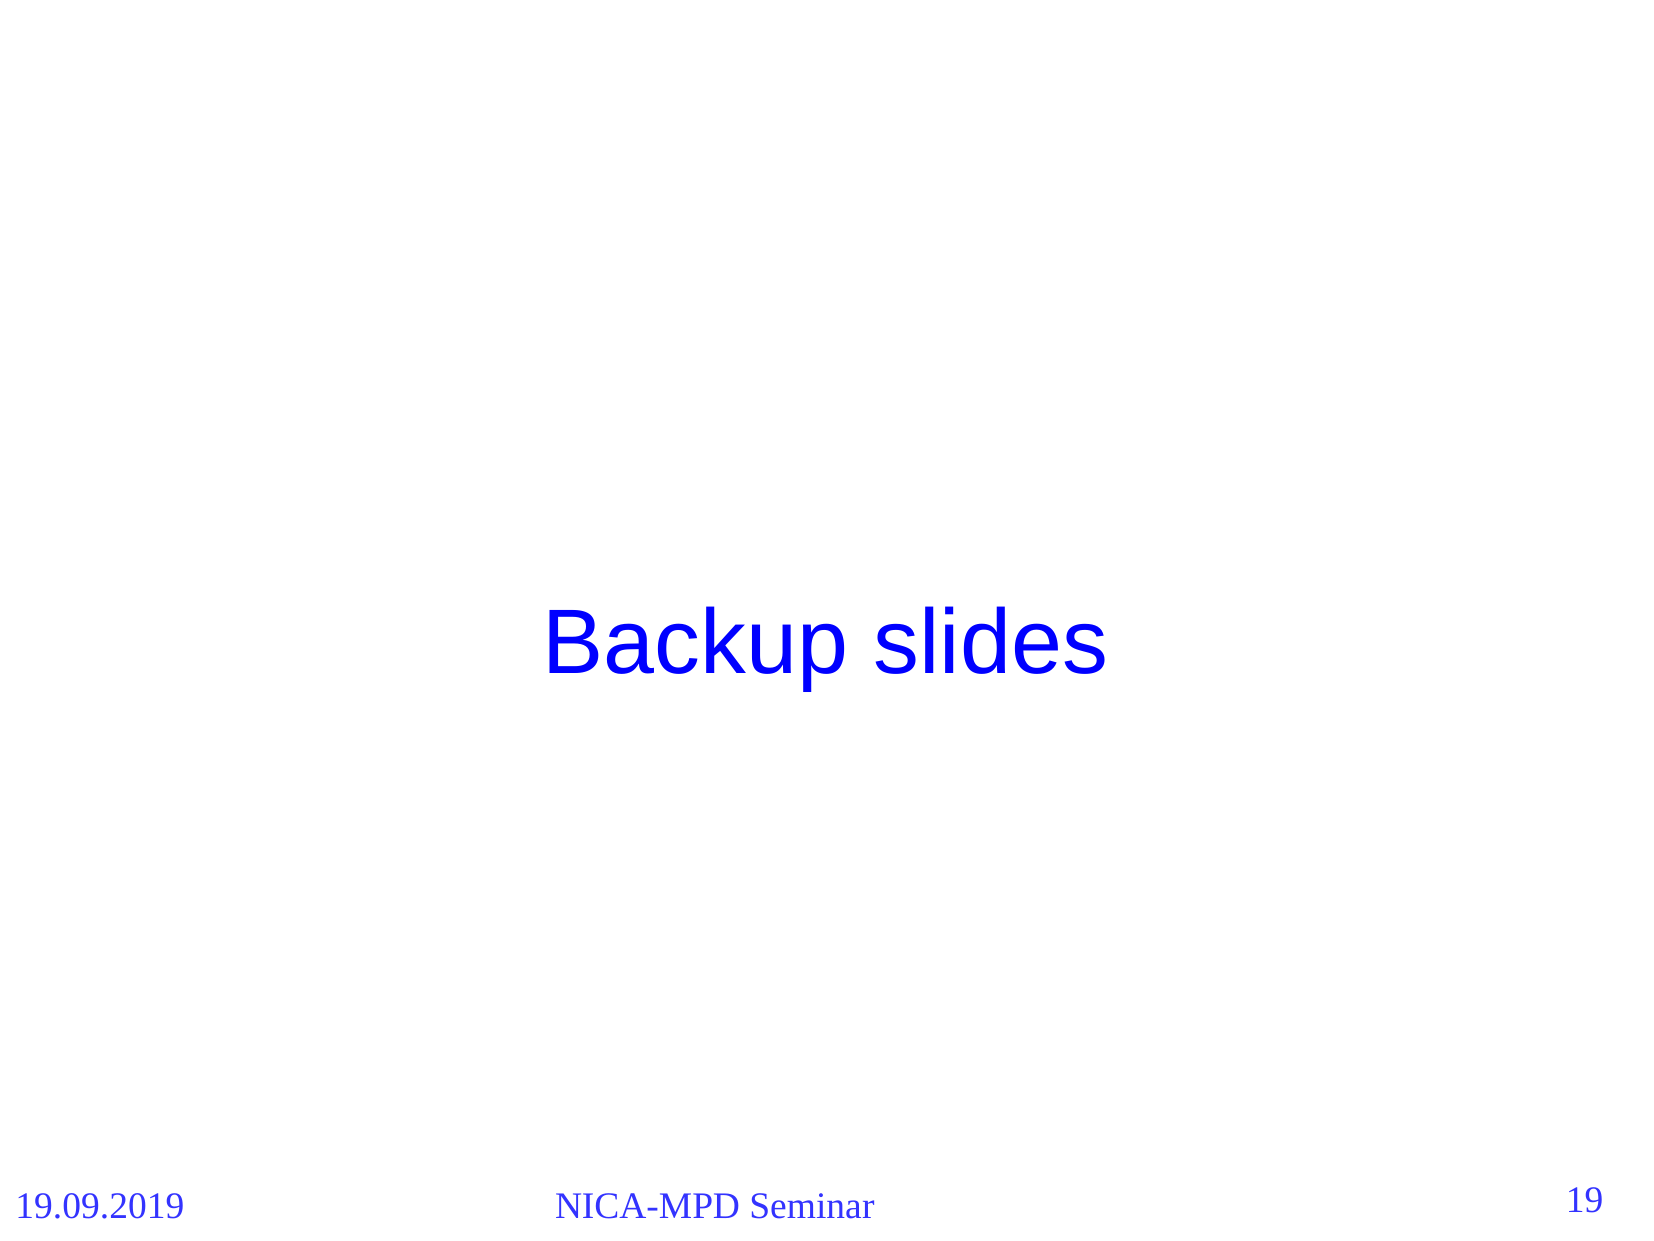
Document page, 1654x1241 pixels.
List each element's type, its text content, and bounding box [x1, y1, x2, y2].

title Backup slides [82, 539, 1570, 746]
